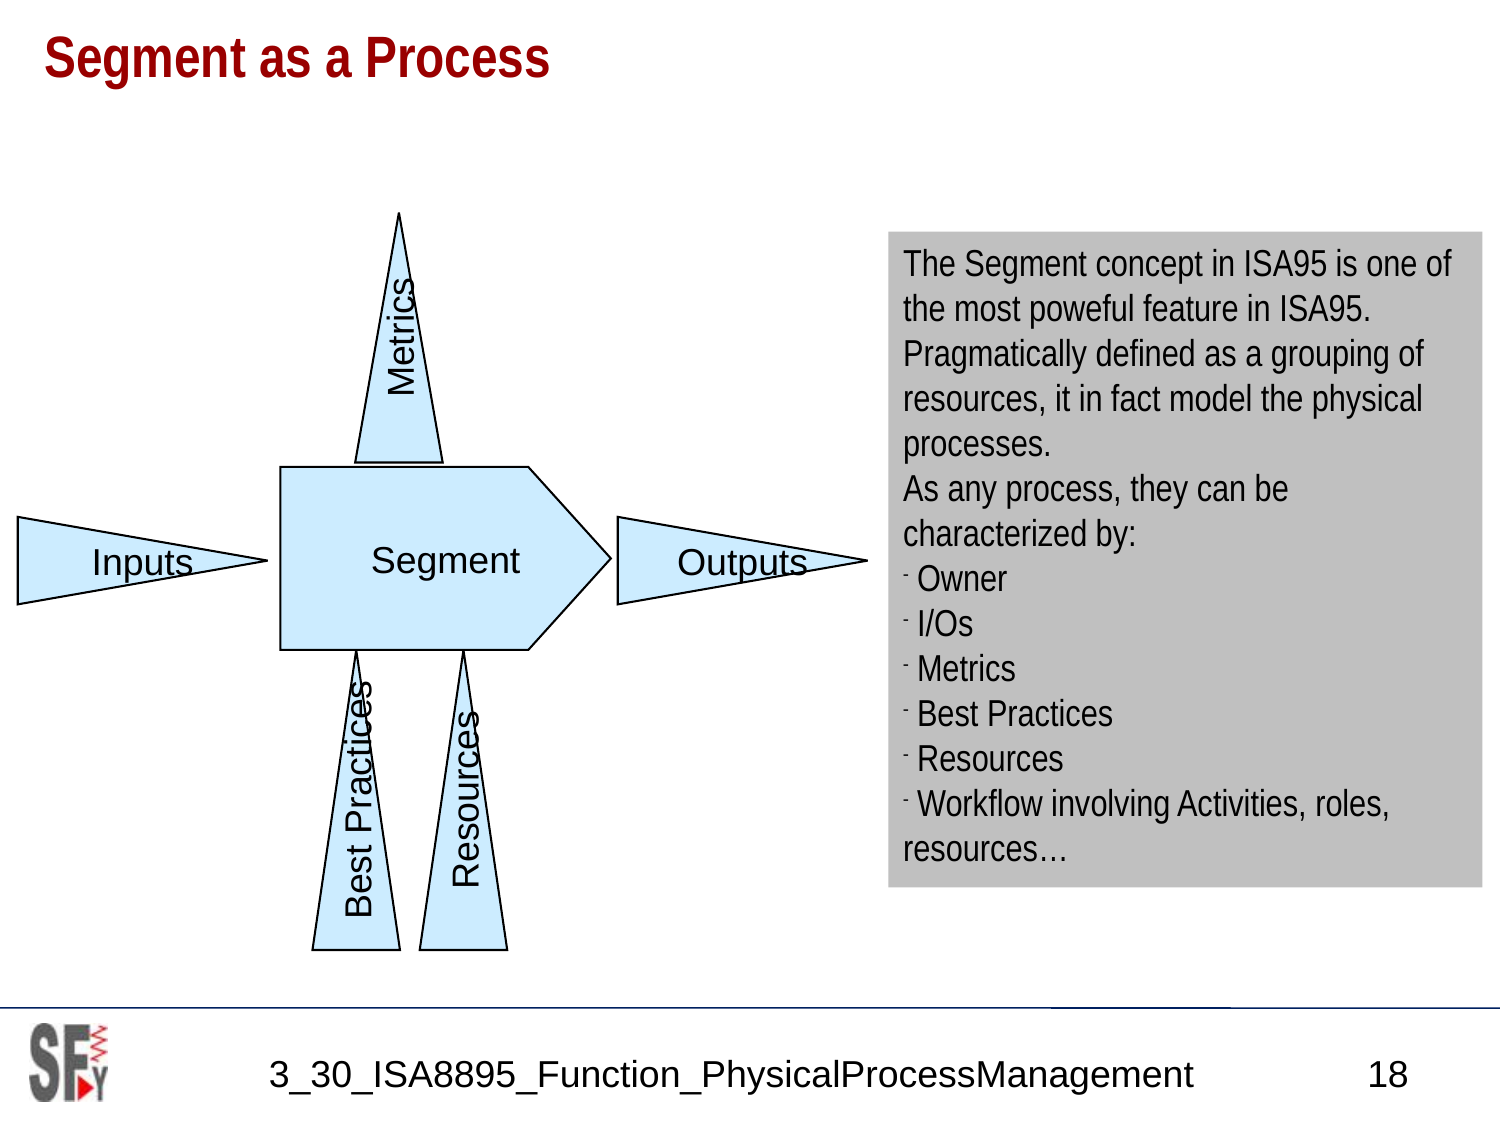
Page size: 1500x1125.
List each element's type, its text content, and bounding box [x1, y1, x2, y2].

text_box Best Practices [312, 650, 400, 951]
text_box Segment [280, 466, 611, 650]
text_box Outputs [617, 516, 868, 605]
text_box Inputs [17, 516, 268, 605]
title Segment as a Process [29, 12, 1471, 138]
footer 3_30_ISA8895_Function_PhysicalProcessManagement [253, 1034, 1336, 1103]
picture [29, 1023, 108, 1102]
text_box Metrics [355, 212, 443, 463]
text_box The Segment concept in ISA95 is one of the most poweful feature in ISA95. Pragmatically defined as a grouping of resources, it in fact model the physical processes. As any process, they can be characterized by: Owner I/Os Metrics Best Practices Resources Workflow involving Activities, roles, resources… [888, 231, 1483, 888]
text_box Resources [419, 650, 508, 951]
slide_number <numéro> [1352, 1034, 1490, 1103]
text_box Outputs [743, 557, 753, 573]
